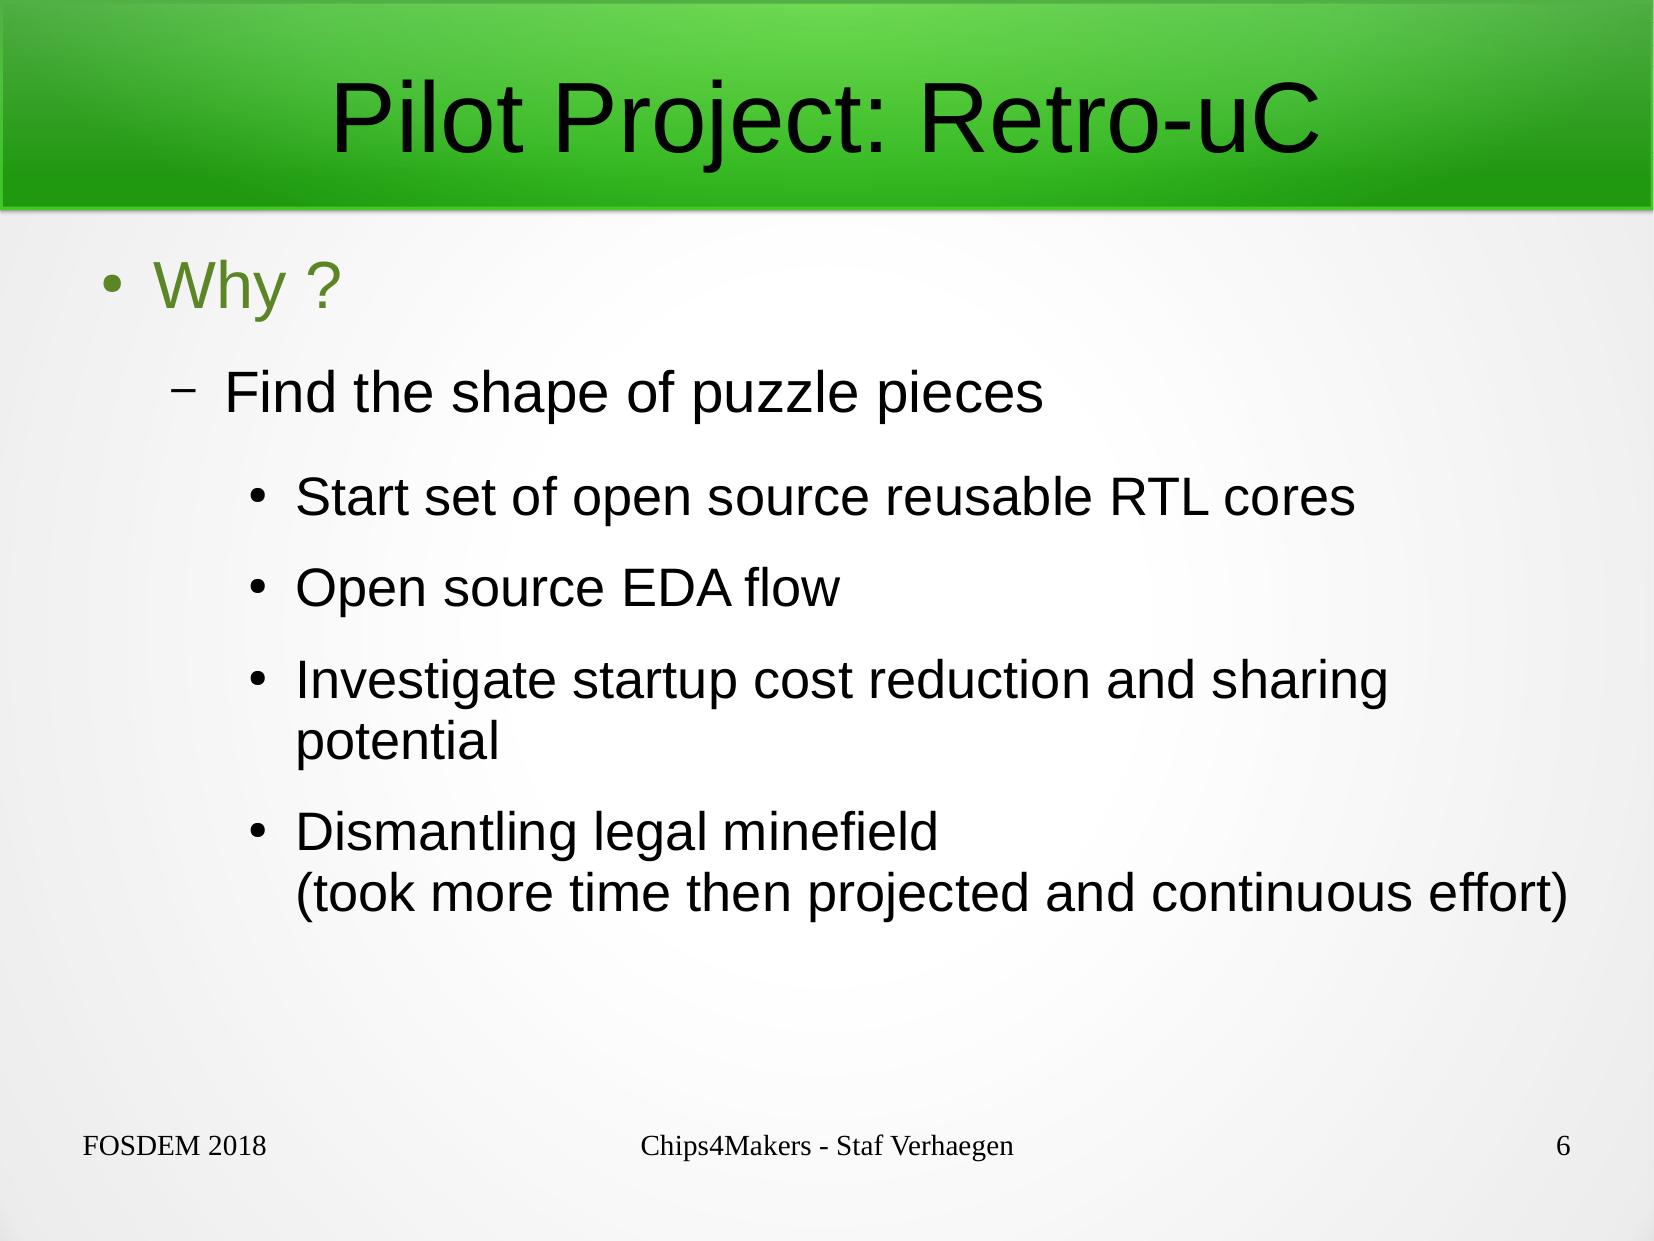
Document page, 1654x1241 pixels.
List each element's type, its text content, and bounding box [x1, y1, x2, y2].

list Why ? Find the shape of puzzle pieces Start set of open source reusable RTL cores Open source EDA flow Investigate startup cost reduction and sharing potential Dismantling legal minefield (took more time then projected and continuous effort) [82, 248, 1571, 1087]
title Pilot Project: Retro-uC [82, 47, 1571, 189]
